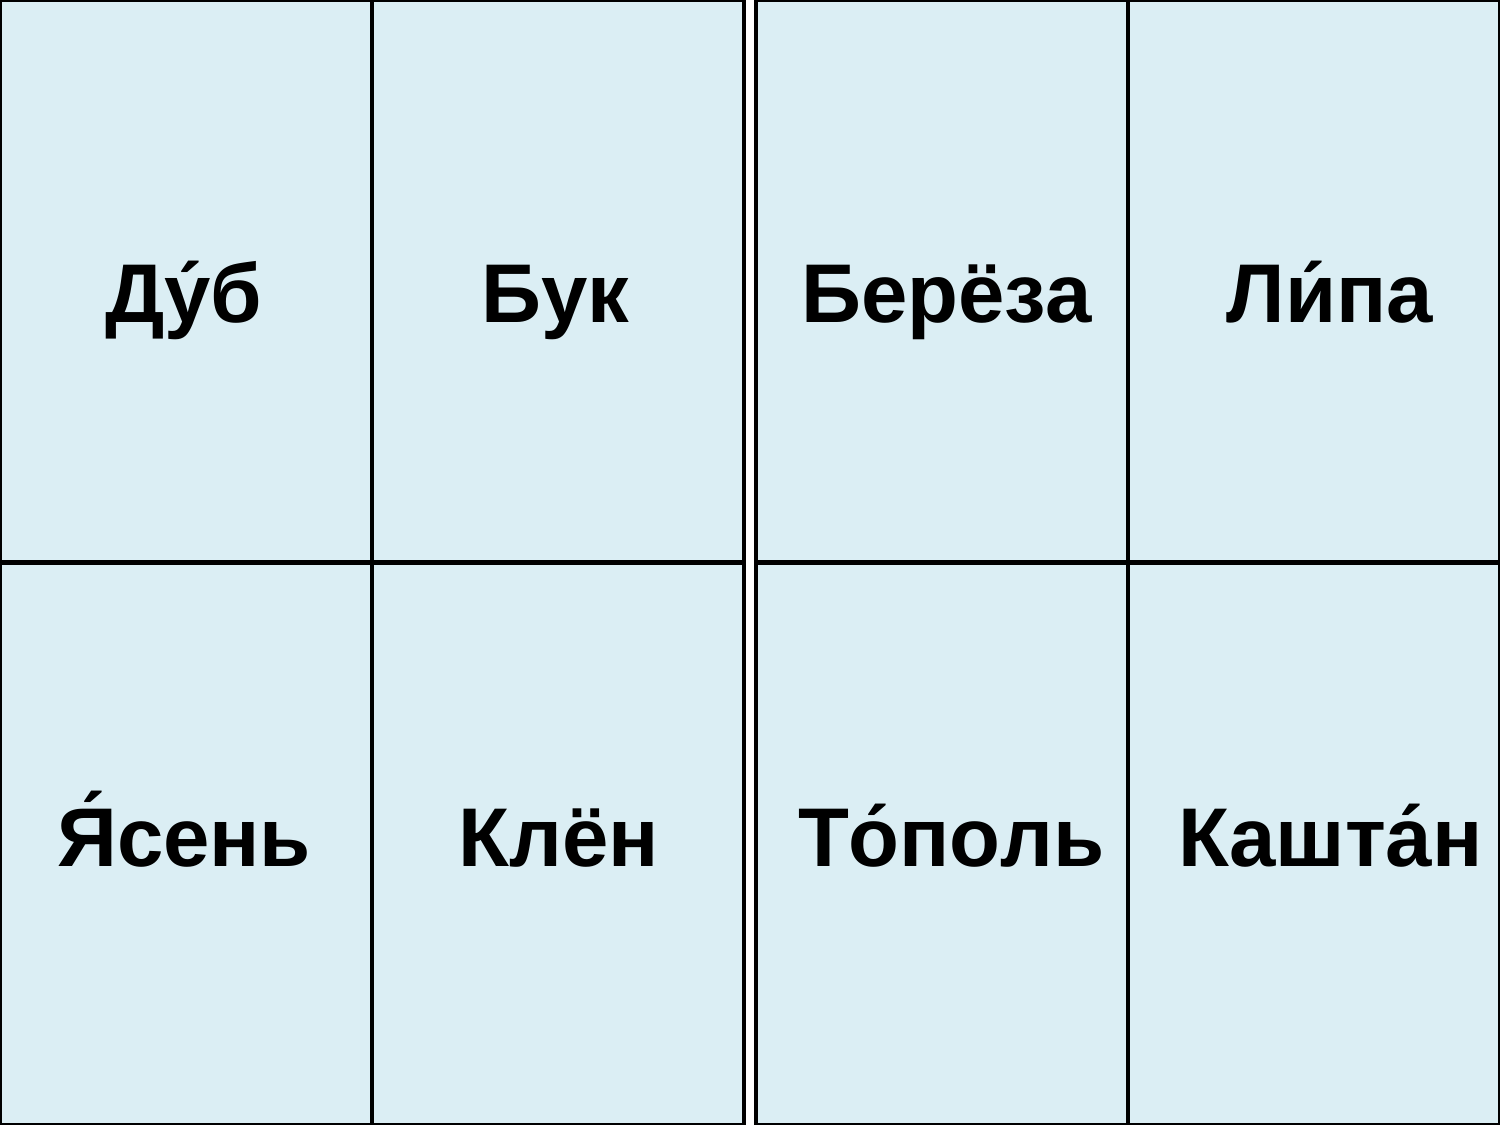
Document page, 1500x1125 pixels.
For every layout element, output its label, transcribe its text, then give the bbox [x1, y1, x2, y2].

text_box Ли́па [1212, 231, 1448, 348]
text_box Ду́б [90, 231, 301, 348]
text_box [0, 0, 745, 1125]
text_box Бук [467, 231, 645, 348]
text_box Я́сень [42, 774, 350, 891]
text_box Берёза [786, 231, 1108, 348]
text_box Клён [444, 774, 698, 891]
text_box То́поль [783, 774, 1121, 891]
text_box [755, 0, 1500, 1125]
text_box Кашта́н [1163, 774, 1498, 891]
